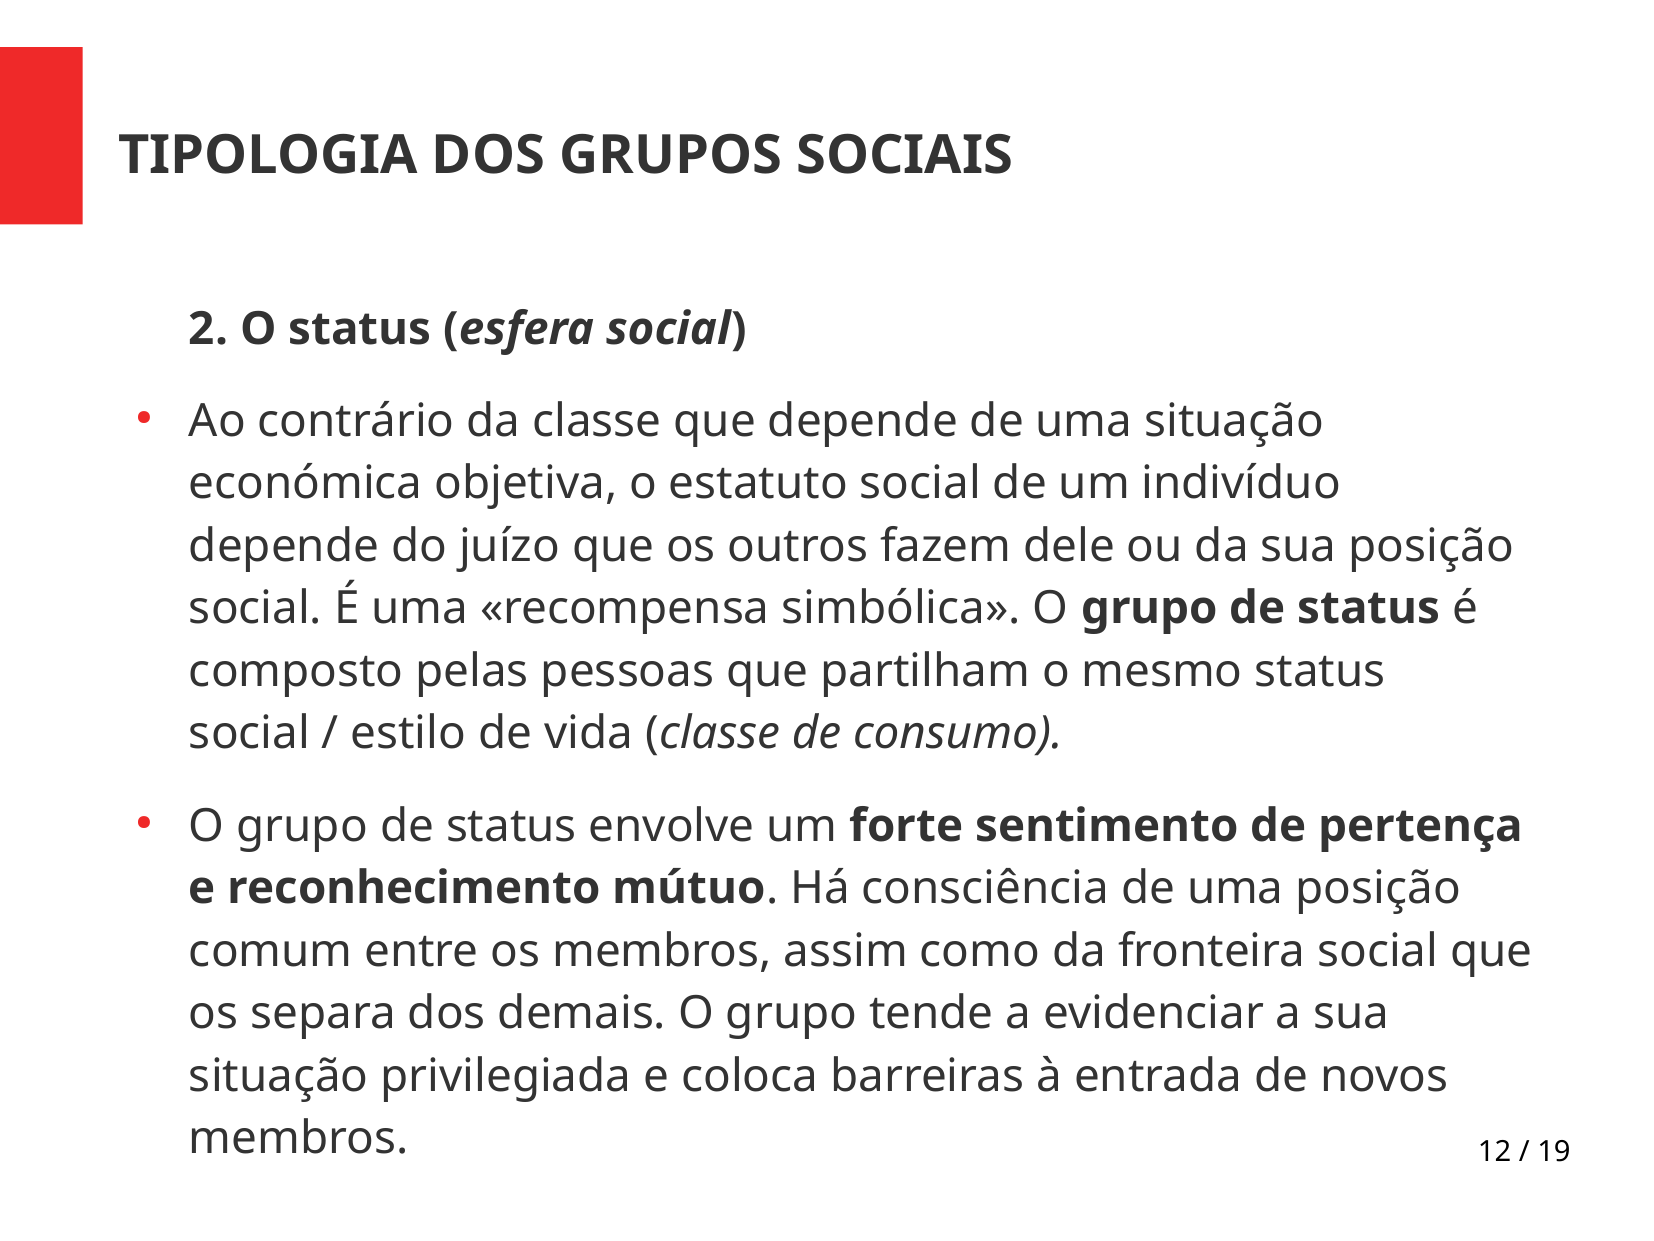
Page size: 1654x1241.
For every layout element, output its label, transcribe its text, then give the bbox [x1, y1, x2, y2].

title TIPOLOGIA DOS GRUPOS SOCIAIS [118, 49, 1571, 257]
list 2. O status (esfera social) Ao contrário da classe que depende de uma situação económica objetiva, o estatuto social de um indivíduo depende do juízo que os outros fazem dele ou da sua posição social. É uma «recompensa simbólica». O grupo de status é composto pelas pessoas que partilham o mesmo status social / estilo de vida (classe de consumo). O grupo de status envolve um forte sentimento de pertença e reconhecimento mútuo. Há consciência de uma posição comum entre os membros, assim como da fronteira social que os separa dos demais. O grupo tende a evidenciar a sua situação privilegiada e coloca barreiras à entrada de novos membros. [118, 295, 1536, 1015]
